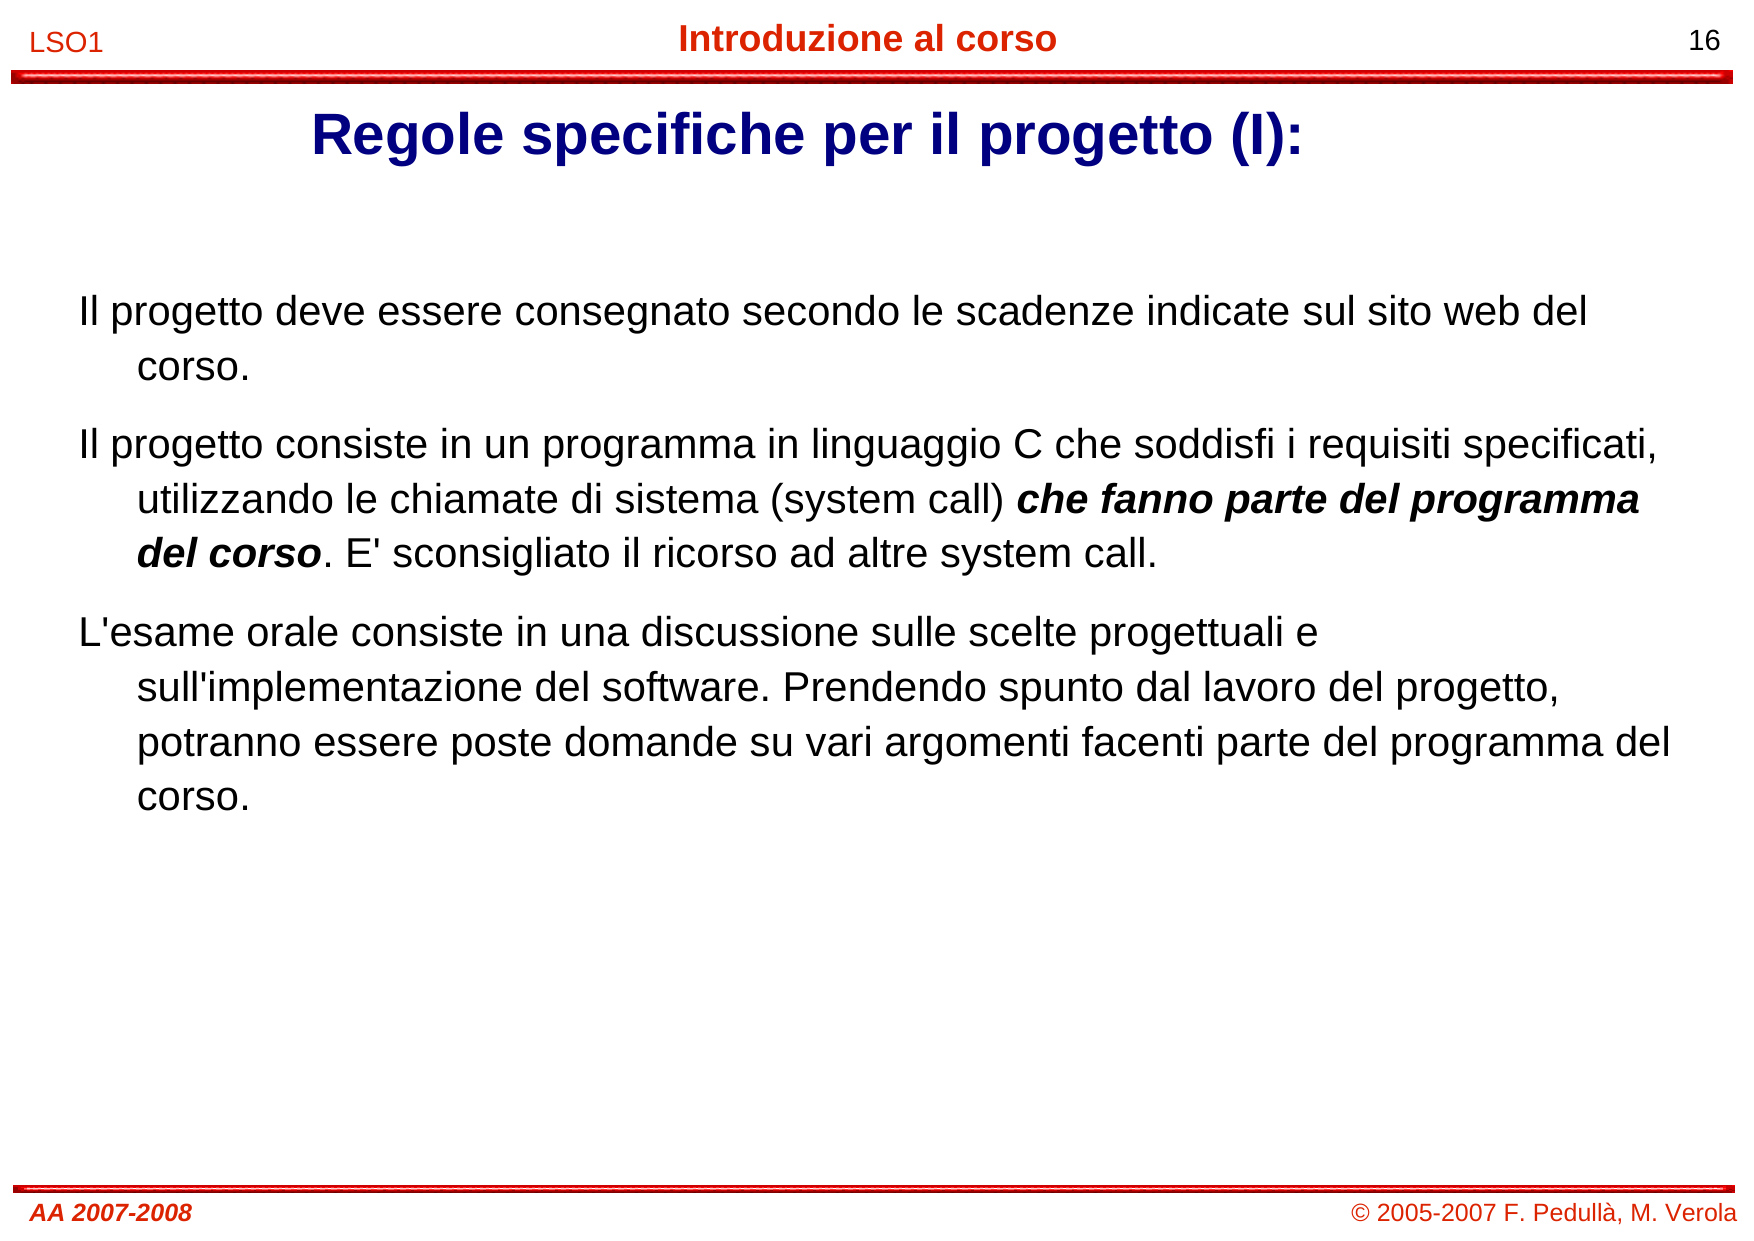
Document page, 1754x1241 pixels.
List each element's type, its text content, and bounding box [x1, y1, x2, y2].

text_box Regole specifiche per il progetto (I): [270, 98, 1348, 187]
picture [13, 1185, 1735, 1193]
list Il progetto deve essere consegnato secondo le scadenze indicate sul sito web del corso. Il progetto consiste in un programma in linguaggio C che soddisfi i requisiti specificati, utilizzando le chiamate di sistema (system call) che fanno parte del programma del corso. E' sconsigliato il ricorso ad altre system call. L'esame orale consiste in una discussione sulle scelte progettuali e sull'implementazione del software. Prendendo spunto dal lavoro del progetto, potranno essere poste domande su vari argomenti facenti parte del programma del corso. [75, 194, 1682, 1157]
picture [11, 70, 1733, 84]
